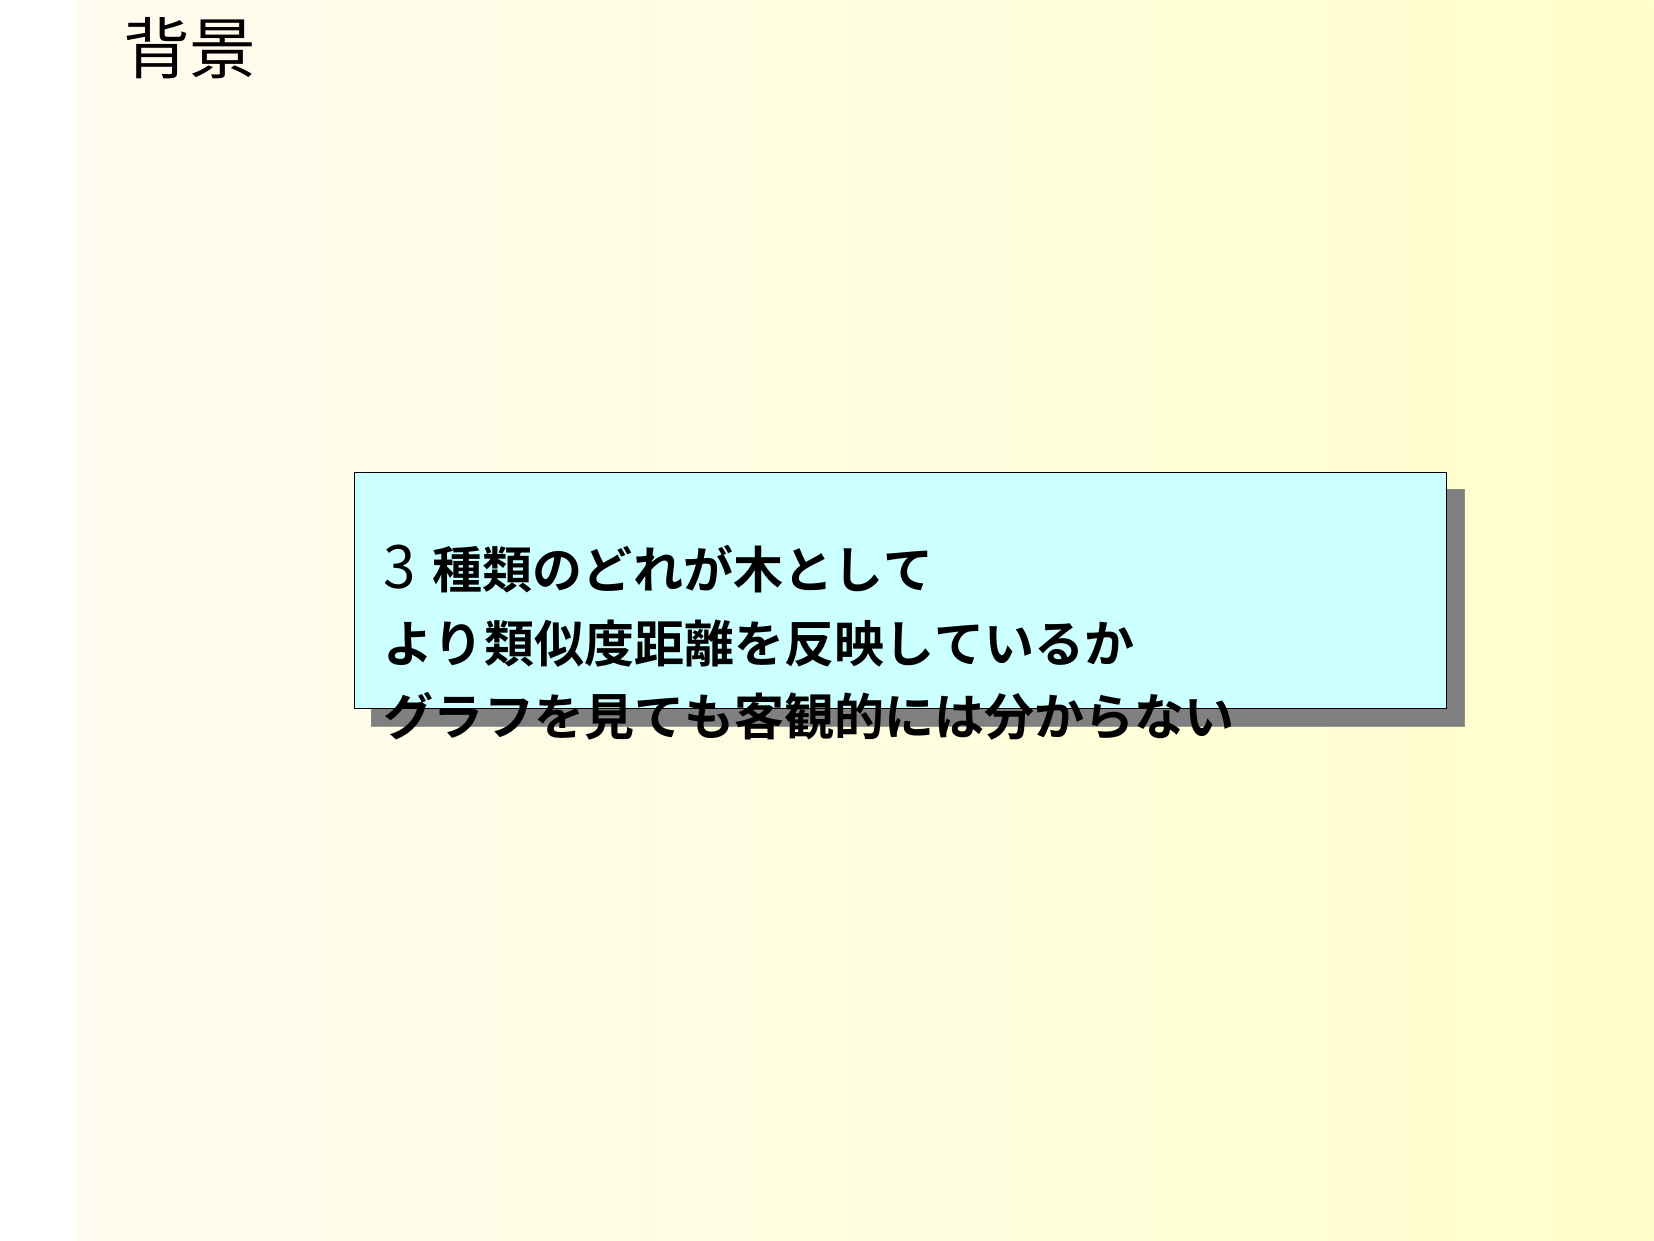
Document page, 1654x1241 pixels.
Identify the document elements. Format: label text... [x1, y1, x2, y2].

text_box [354, 472, 1447, 520]
text_box [354, 680, 1447, 709]
title 背景 [123, 0, 1536, 149]
text_box 3種類のどれが木として より類似度距離を反映しているか グラフを見ても客観的には分からない [29, 520, 1477, 680]
